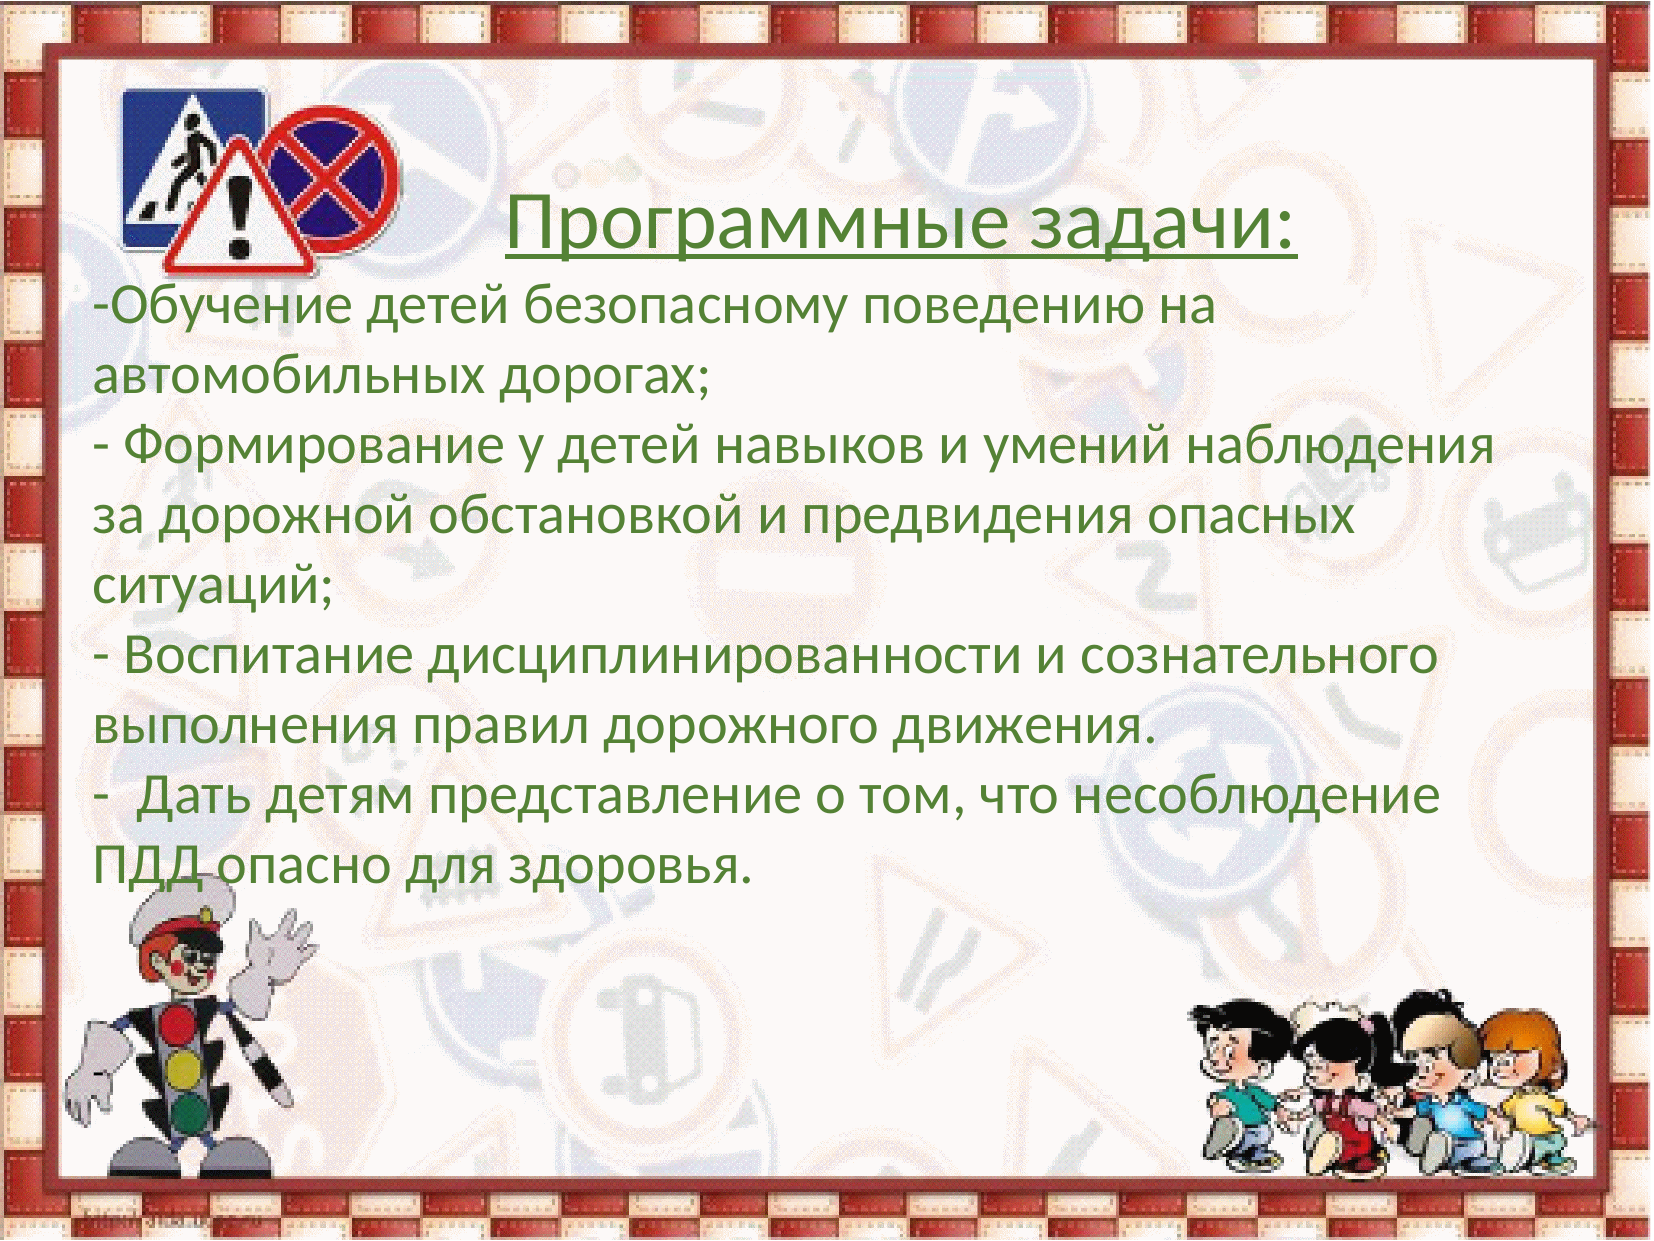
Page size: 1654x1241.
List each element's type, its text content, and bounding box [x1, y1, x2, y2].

picture [0, 1, 1651, 1241]
text_box Программные задачи: -Обучение детей безопасному поведению на автомобильных дорогах; - Формирование у детей навыков и умений наблюдения за дорожной обстановкой и предвидения опасных ситуаций; - Воспитание дисциплинированности и сознательного выполнения правил дорожного движения. - Дать детям представление о том, что несоблюдение ПДД опасно для здоровья. [77, 158, 1540, 1103]
